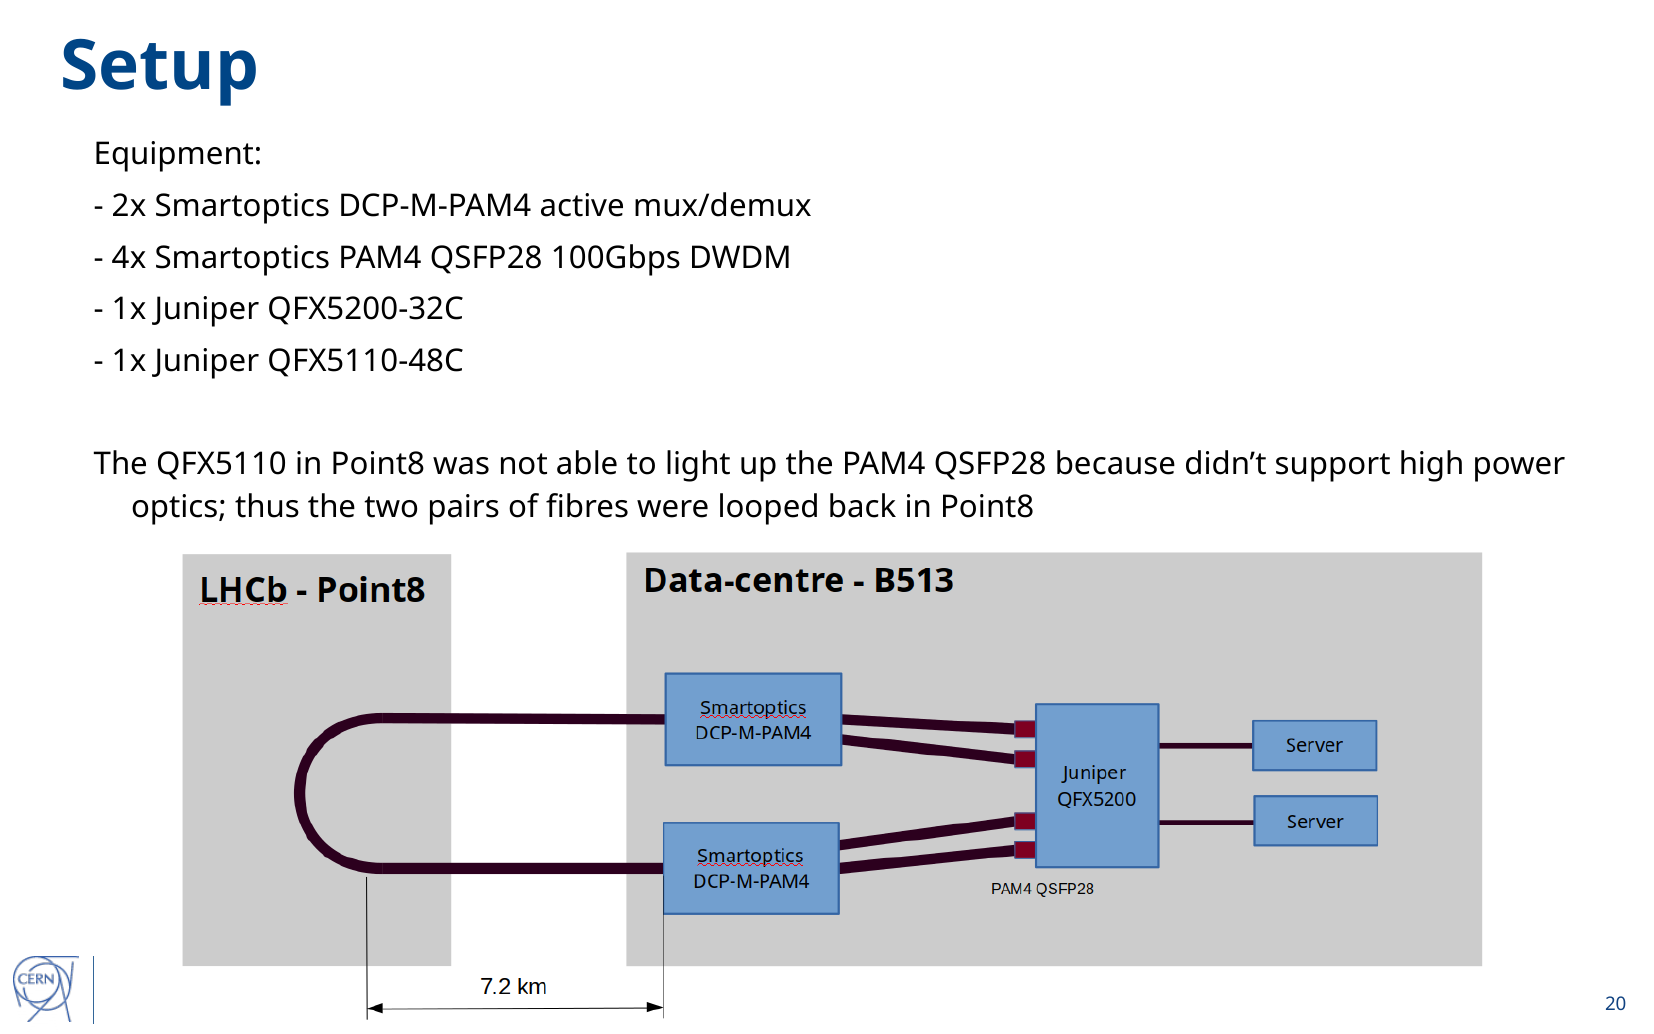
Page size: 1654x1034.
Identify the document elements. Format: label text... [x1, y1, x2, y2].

title Setup [60, 0, 1528, 138]
picture [153, 536, 1531, 1034]
picture [13, 956, 79, 1032]
text_box Equipment: - 2x Smartoptics DCP-M-PAM4 active mux/demux - 4x Smartoptics PAM4 QSFP28 100Gbps DWDM - 1x Juniper QFX5200-32C - 1x Juniper QFX5110-48C The QFX5110 in Point8 was not able to light up the PAM4 QSFP28 because didn’t support high power optics; thus the two pairs of fibres were looped back in Point8 [78, 123, 1606, 636]
